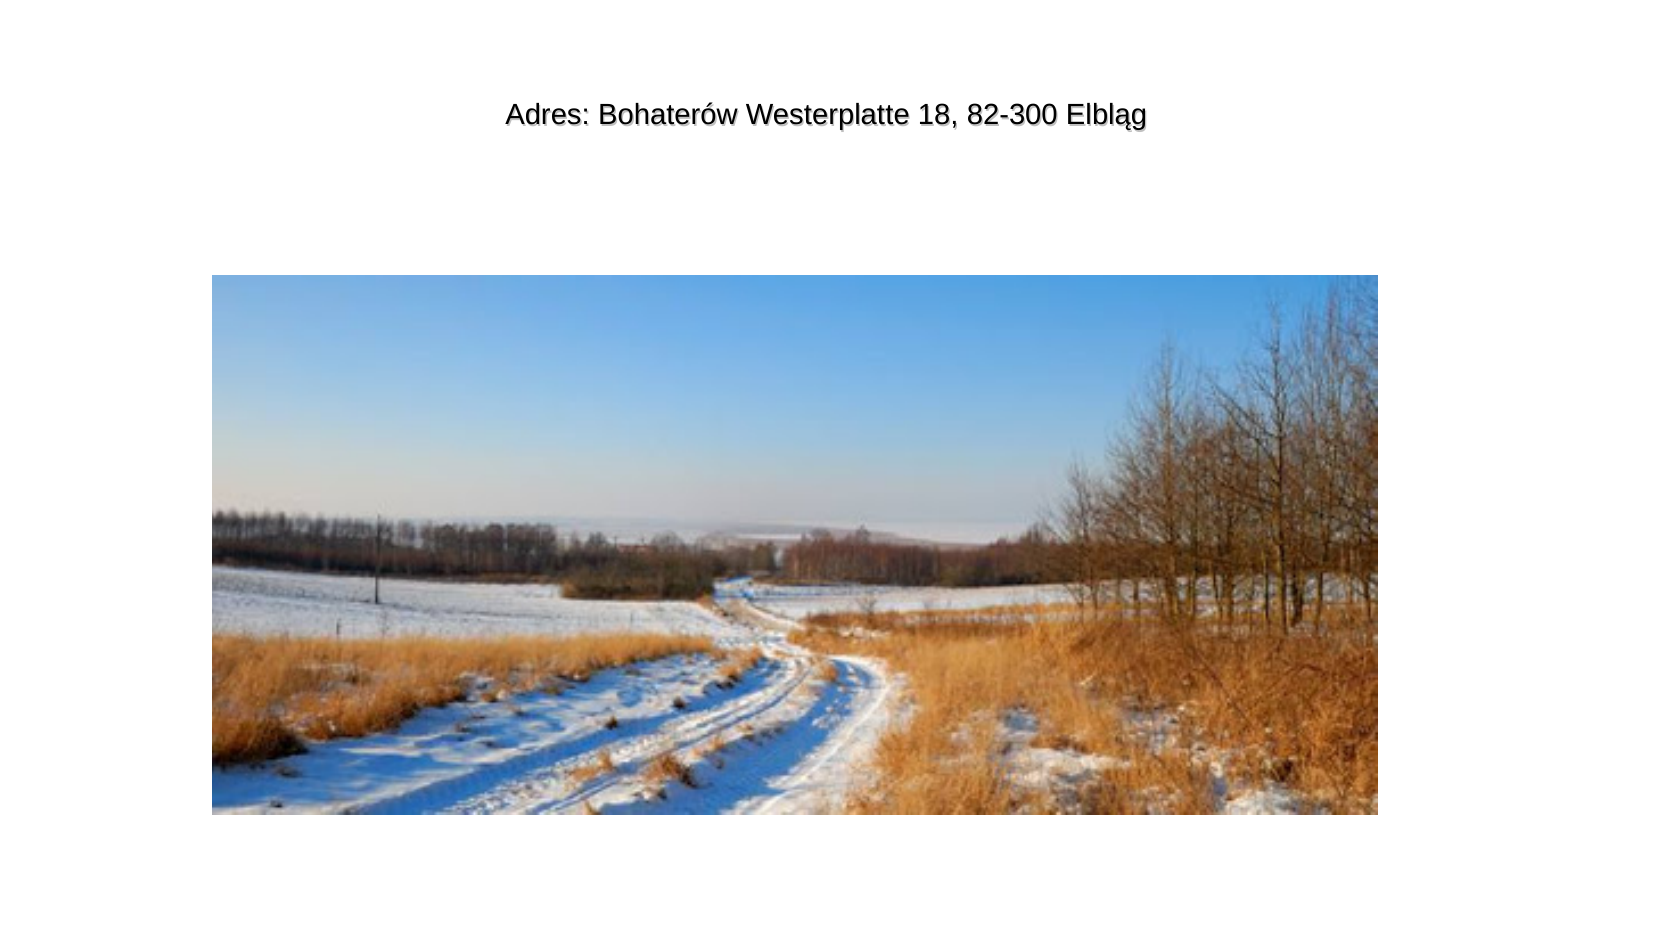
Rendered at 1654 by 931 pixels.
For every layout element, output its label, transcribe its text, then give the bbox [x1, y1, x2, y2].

picture [212, 275, 1378, 815]
title Adres: Bohaterów Westerplatte 18, 82-300 Elbląg [82, 37, 1571, 193]
